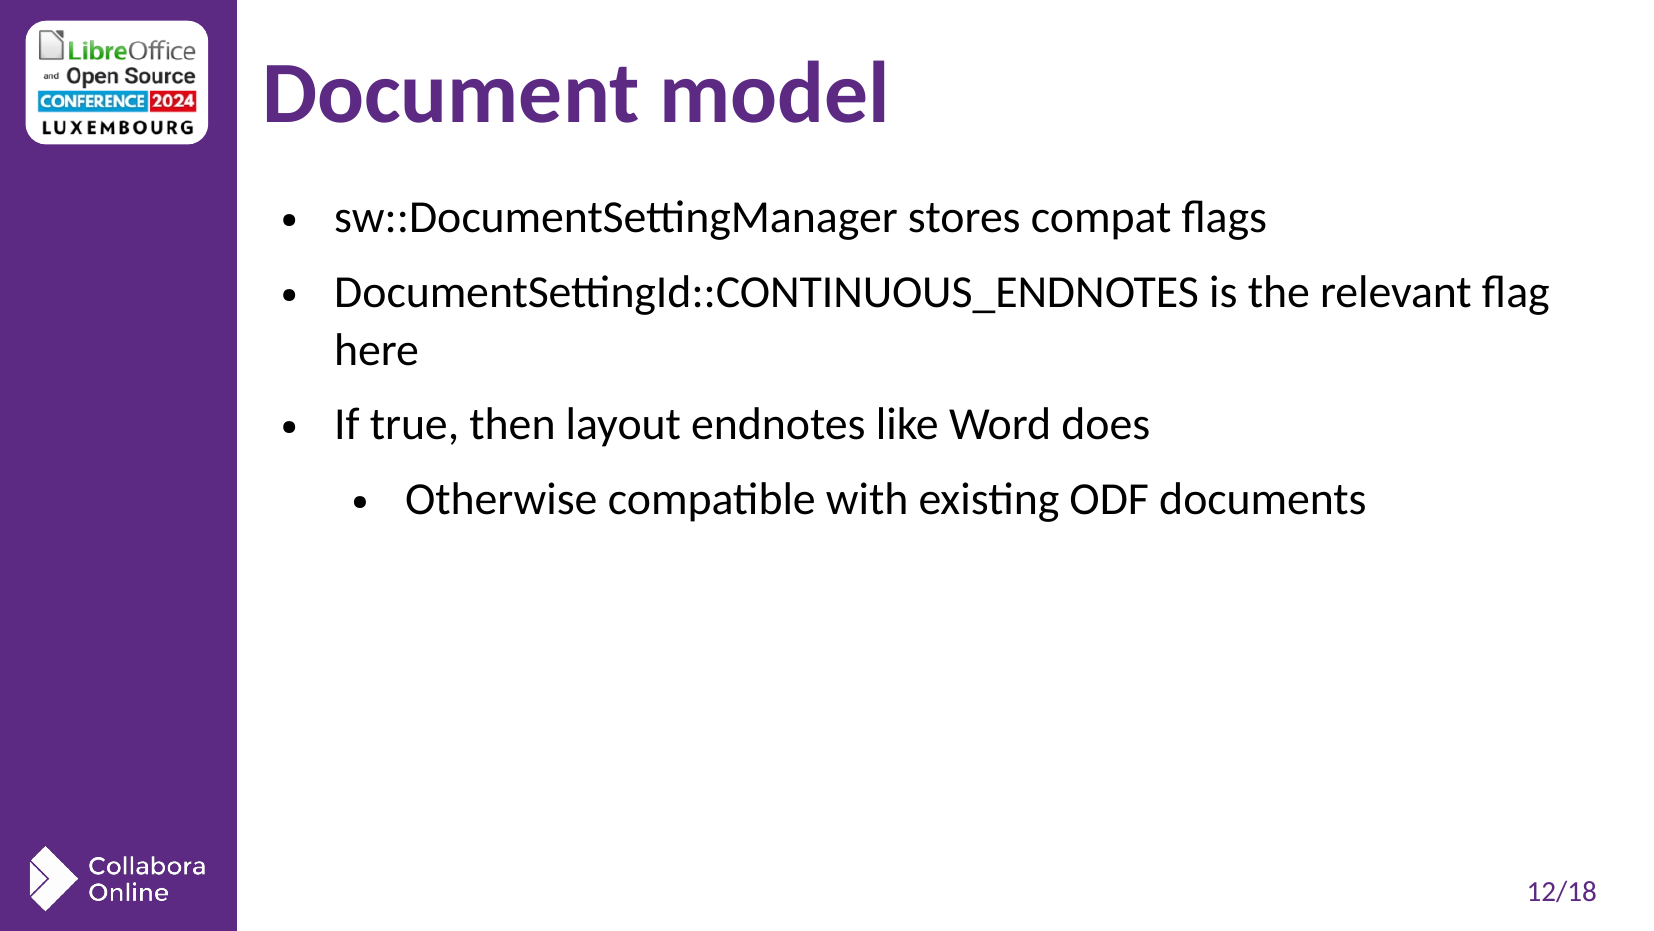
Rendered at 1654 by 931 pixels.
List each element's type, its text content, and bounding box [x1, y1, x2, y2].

picture [25, 841, 209, 916]
picture [34, 26, 200, 139]
title Document model [262, 13, 1644, 145]
list sw::DocumentSettingManager stores compat flags DocumentSettingId::CONTINUOUS_ENDNOTES is the relevant flag here If true, then layout endnotes like Word does Otherwise compatible with existing ODF documents [263, 187, 1605, 856]
